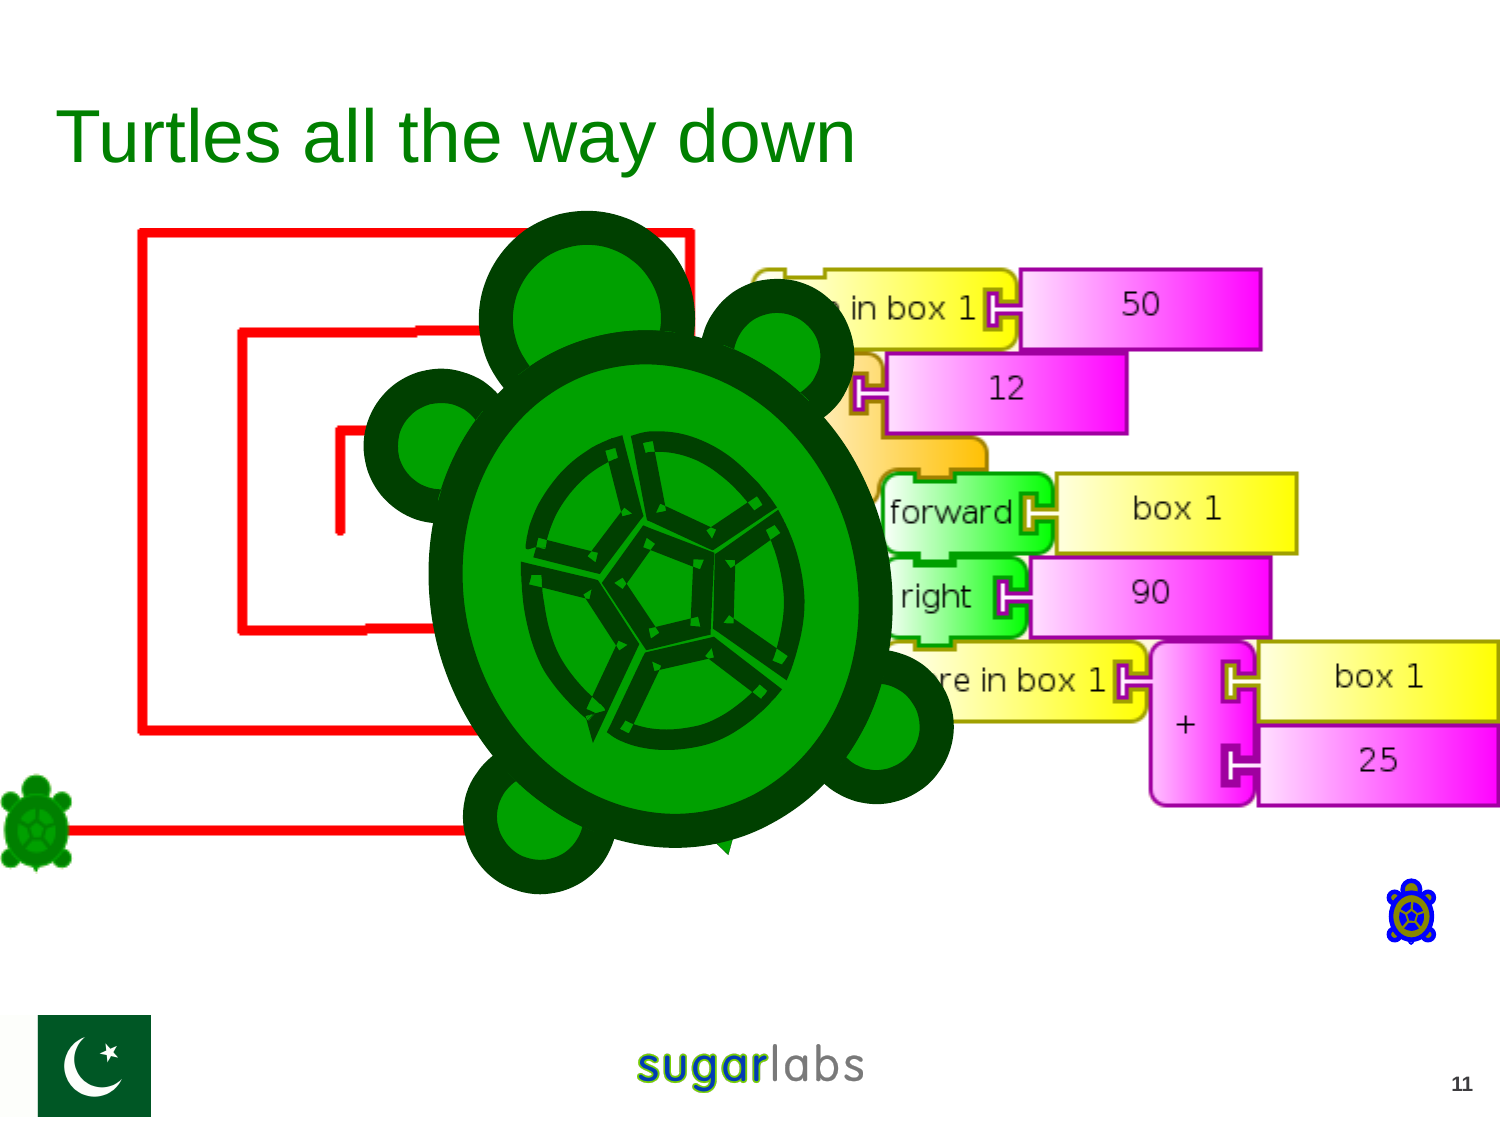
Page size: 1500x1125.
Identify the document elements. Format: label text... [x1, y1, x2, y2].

picture [1375, 876, 1448, 949]
title Turtles all the way down [55, 42, 1406, 231]
picture [637, 1044, 863, 1093]
picture [0, 1015, 151, 1117]
picture [0, 177, 1500, 928]
